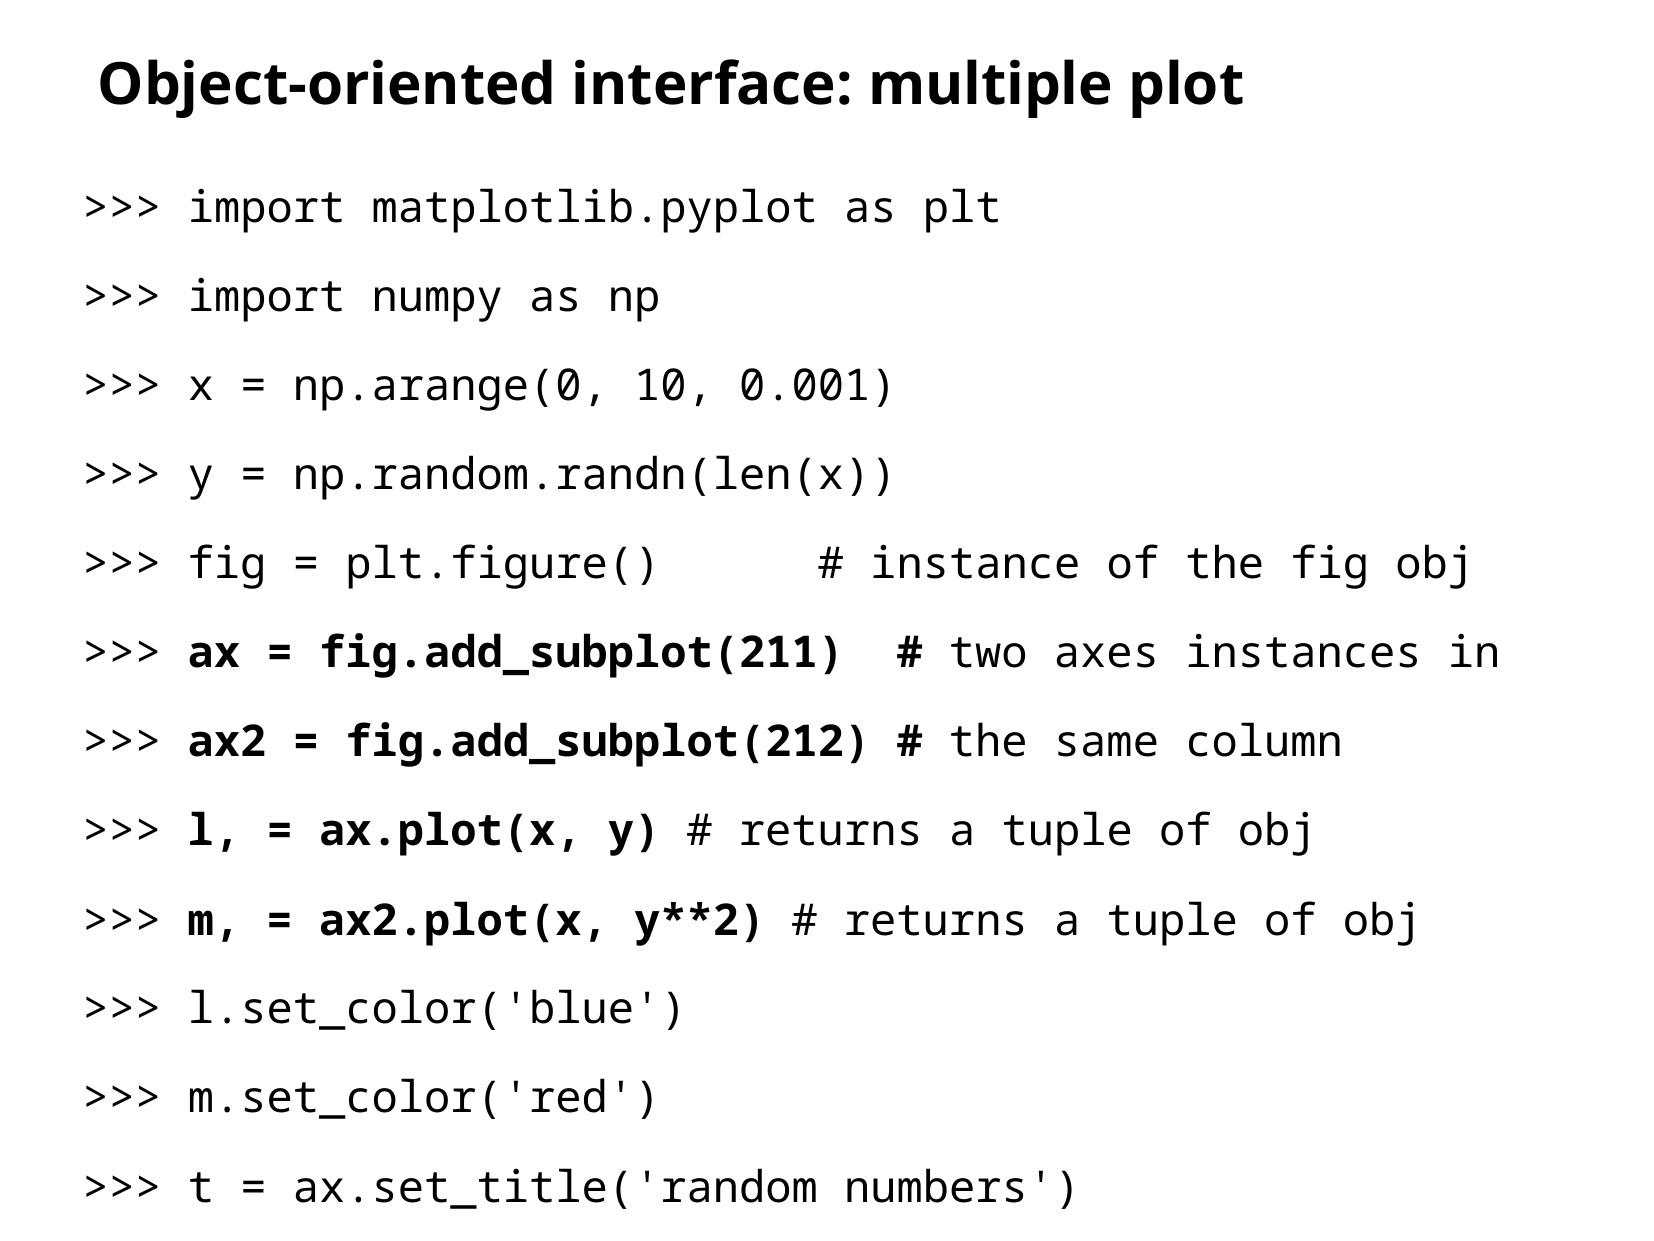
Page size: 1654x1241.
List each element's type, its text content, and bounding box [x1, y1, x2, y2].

list >>> import matplotlib.pyplot as plt >>> import numpy as np >>> x = np.arange(0, 10, 0.001) >>> y = np.random.randn(len(x)) >>> fig = plt.figure() # instance of the fig obj >>> ax = fig.add_subplot(211) # two axes instances in >>> ax2 = fig.add_subplot(212) # the same column >>> l, = ax.plot(x, y) # returns a tuple of obj >>> m, = ax2.plot(x, y**2) # returns a tuple of obj >>> l.set_color('blue') >>> m.set_color('red') >>> t = ax.set_title('random numbers') >>> plt.show() [82, 175, 1613, 1241]
title Object-oriented interface: multiple plot [82, 0, 1571, 175]
